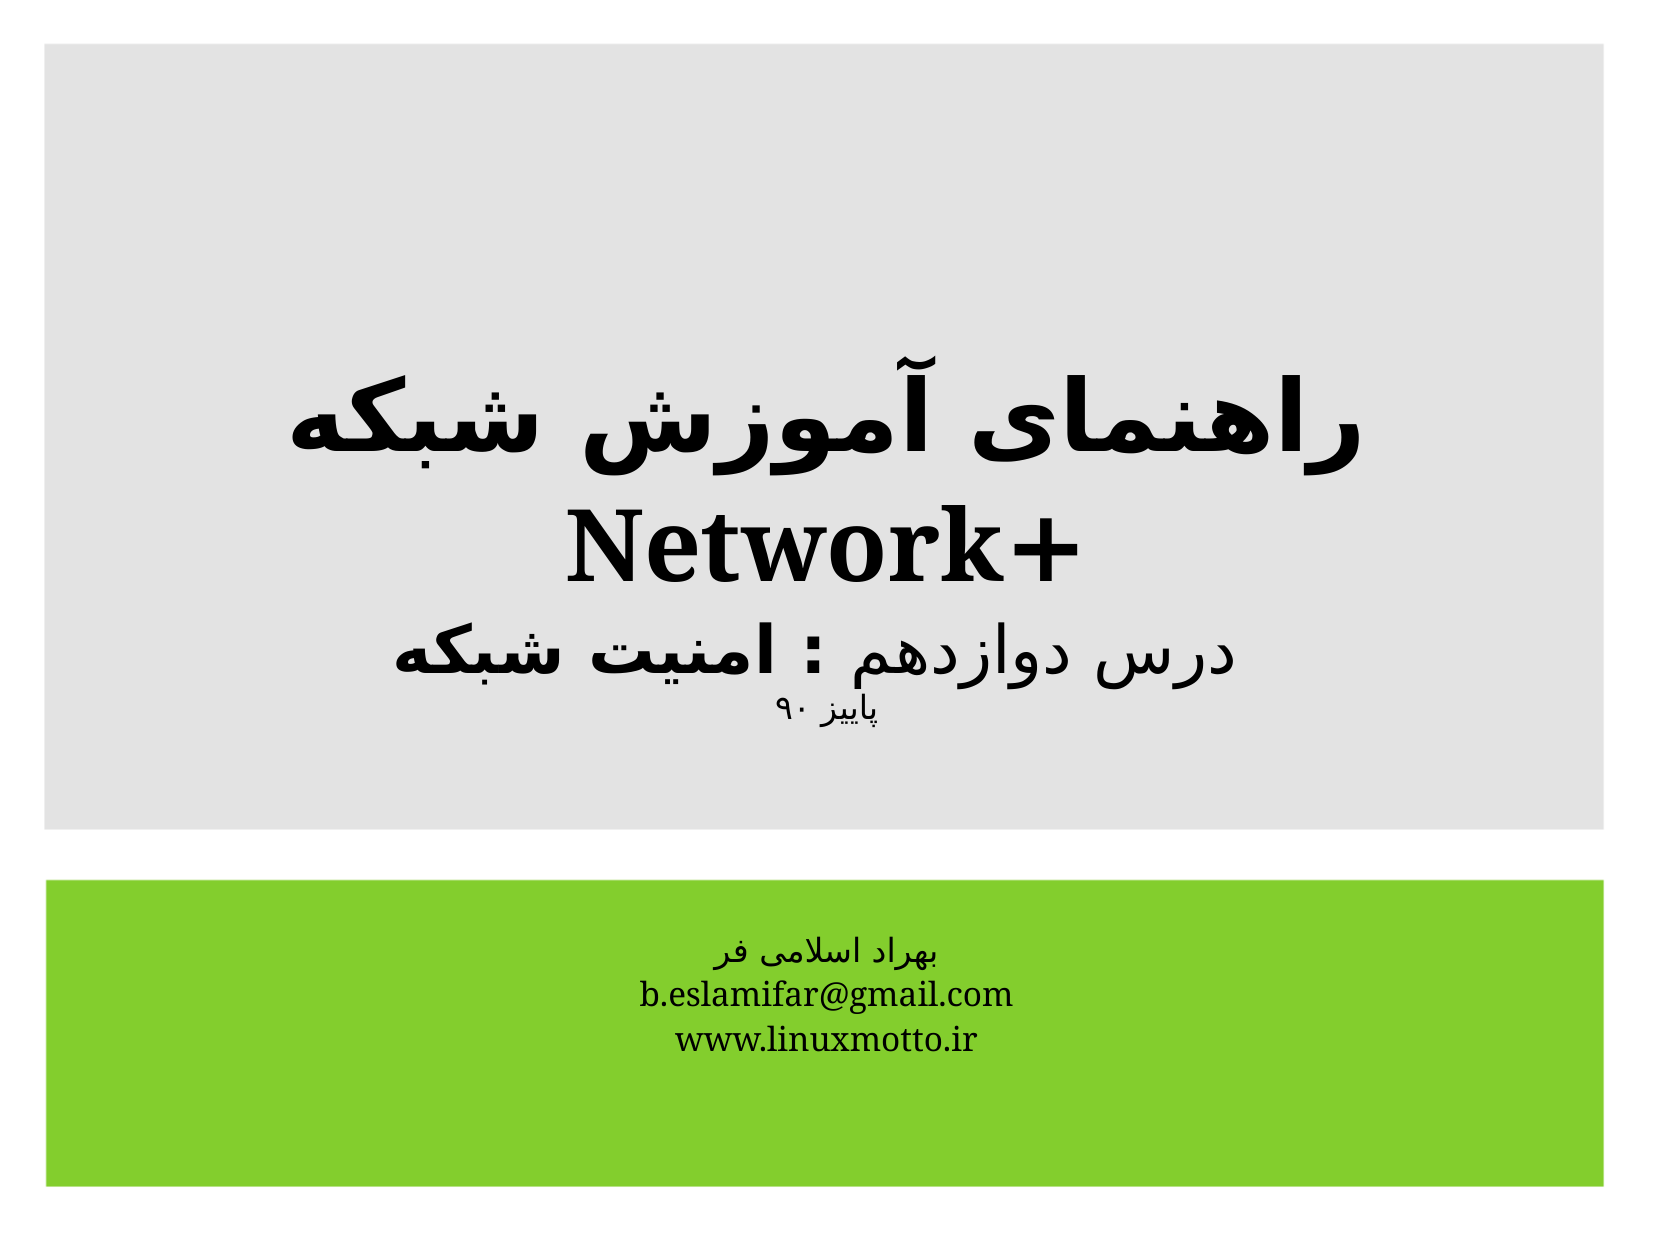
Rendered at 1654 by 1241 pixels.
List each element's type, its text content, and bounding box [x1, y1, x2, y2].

picture [0, 0, 1654, 1241]
text_box راهنمای آموزش شبکه +Network درس دوازدهم : امنیت شبکه پاییز ۹۰ بهراد اسلامی فر b.eslamifar@gmail.com www.linuxmotto.ir [82, 56, 1571, 1102]
